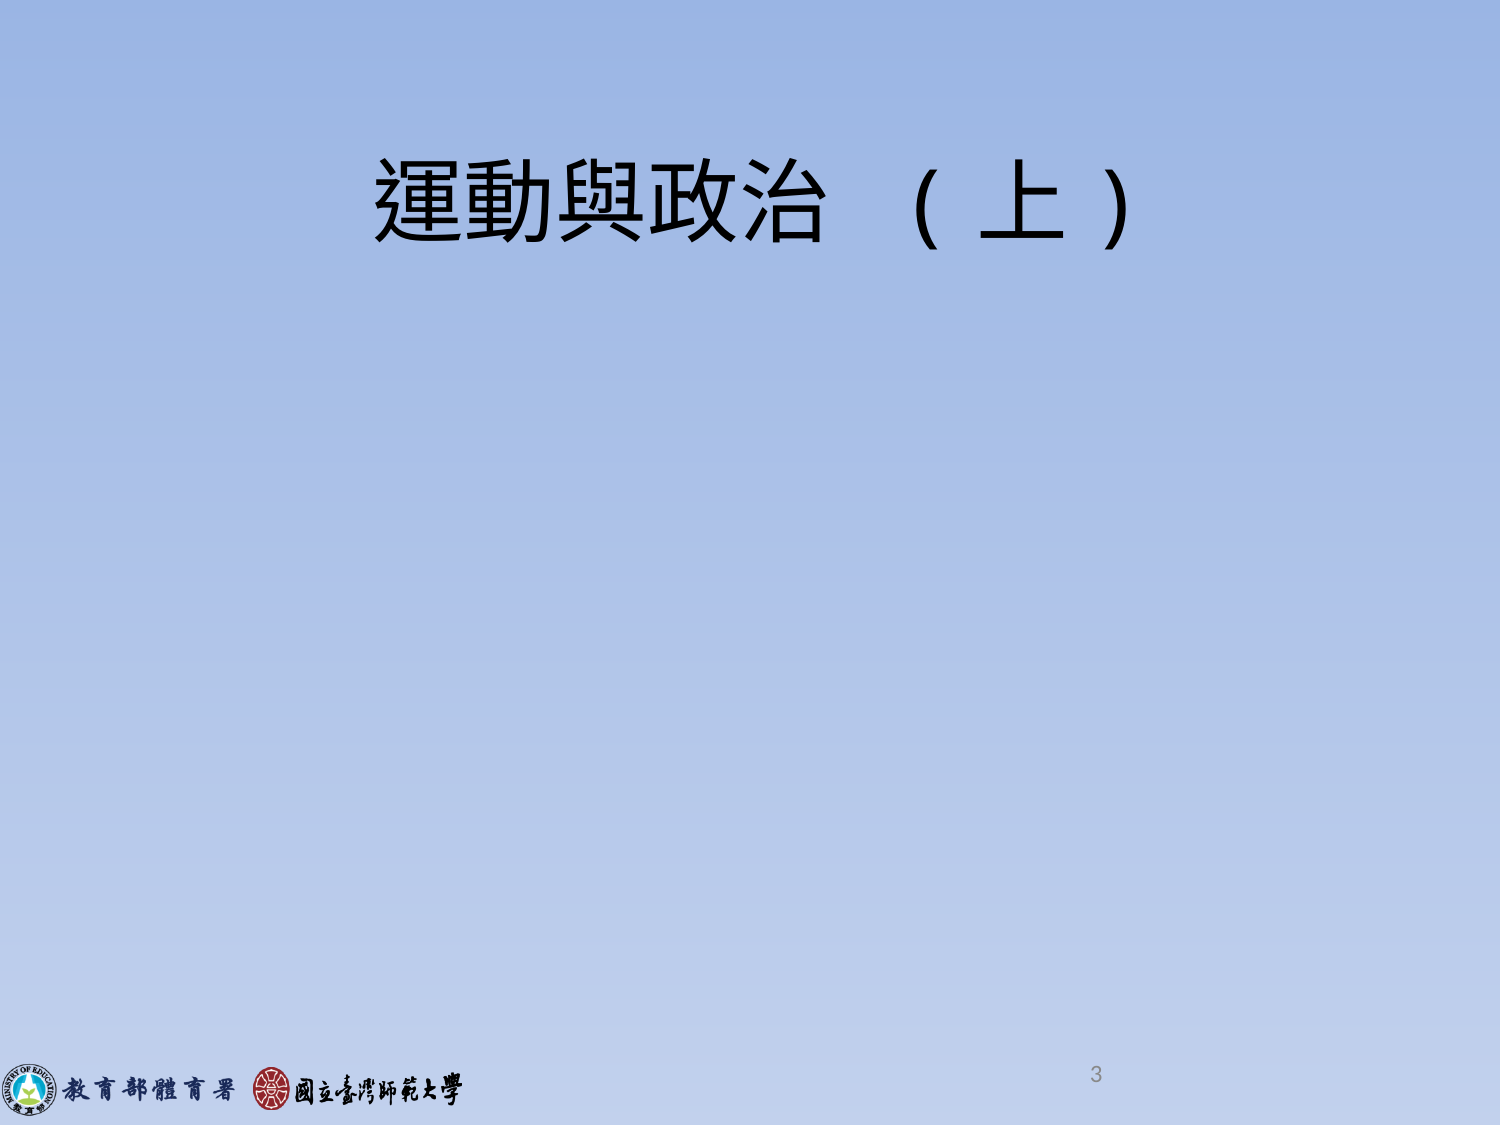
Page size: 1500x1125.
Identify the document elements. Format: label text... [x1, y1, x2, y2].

title 運動與政治 (上) [121, 78, 1397, 320]
text_box [1074, 1042, 1426, 1103]
picture [0, 1051, 243, 1125]
picture [253, 1067, 462, 1110]
